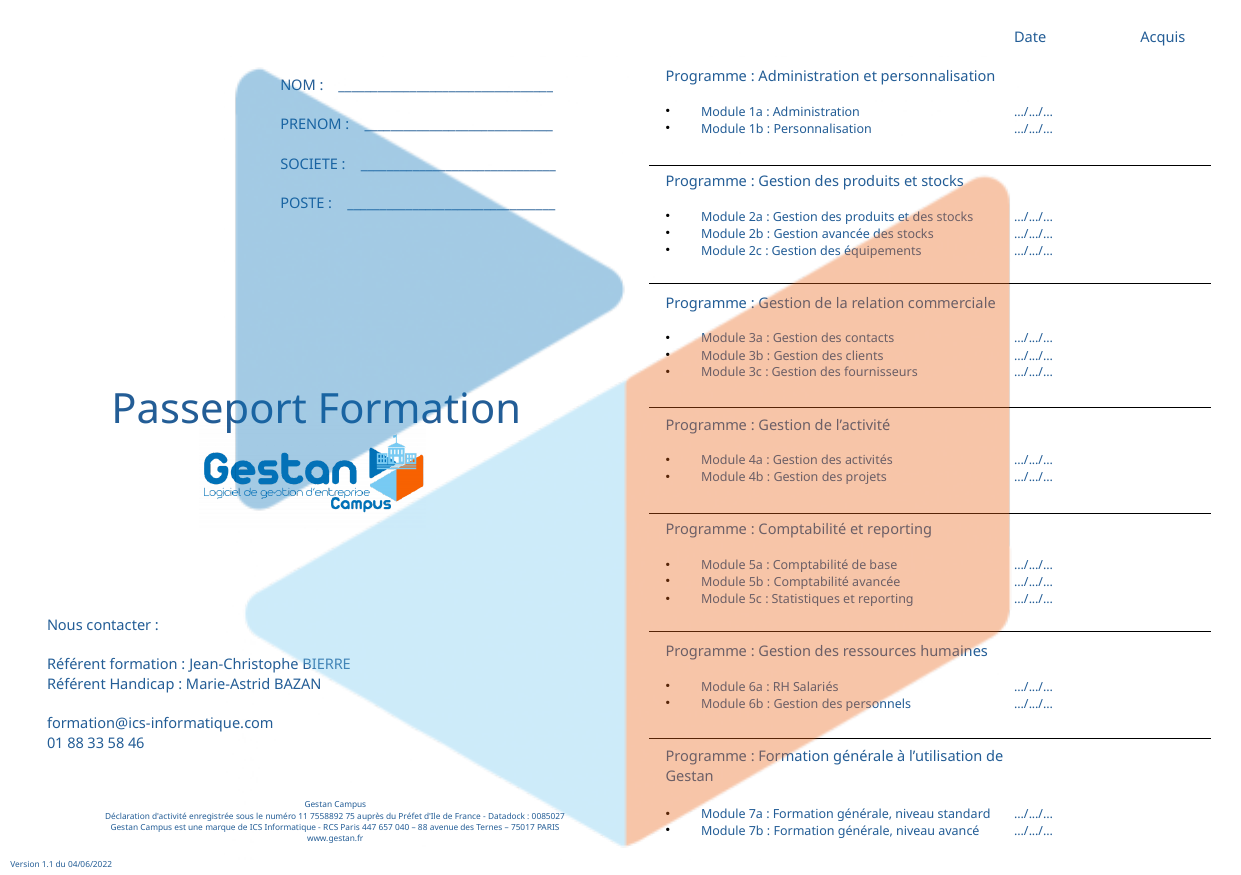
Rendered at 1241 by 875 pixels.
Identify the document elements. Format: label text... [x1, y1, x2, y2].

text_box Date Acquis .../.../… .../.../... .../.../… .../.../… .../.../... .../.../... .../.../... .../.../... .../.../... .../.../... .../.../... .../.../... .../.../... .../.../... .../.../... .../.../… .../.../... [999, 19, 1211, 847]
text_box Nous contacter : Référent formation : Jean-Christophe BIERRE Référent Handicap : Marie-Astrid BAZAN formation@ics-informatique.com 01 88 33 58 46 [32, 607, 224, 761]
text_box Passeport Formation [26, 370, 224, 460]
text_box Gestan Campus Déclaration d'activité enregistrée sous le numéro 11 7558892 75 auprès du Préfet d'Ile de France - Datadock : 0085027 Gestan Campus est une marque de ICS Informatique - RCS Paris 447 657 040 – 88 avenue des Ternes – 75017 PARIS www.gestan.fr [90, 791, 224, 850]
picture [199, 56, 1022, 861]
text_box Version 1.1 du 04/06/2022 [0, 850, 231, 874]
